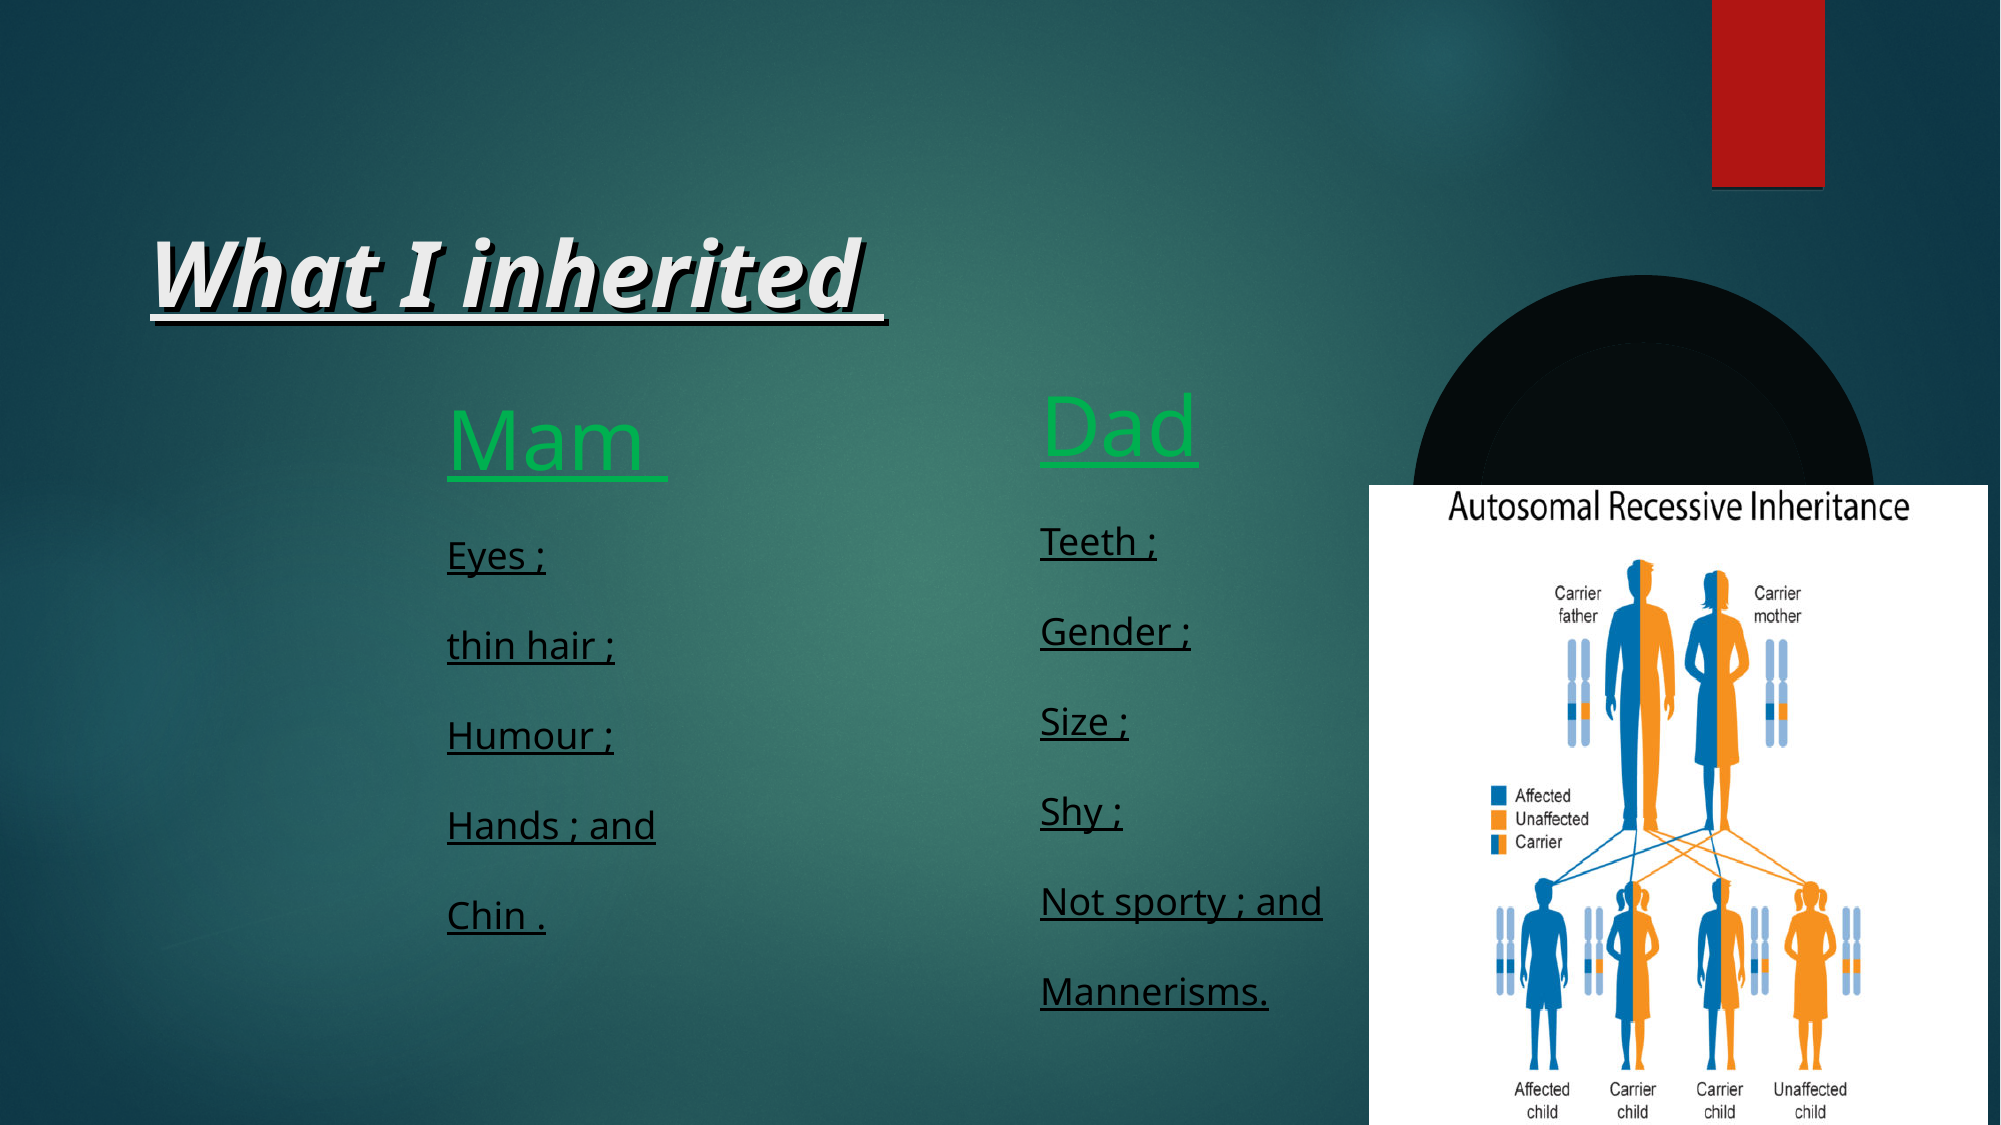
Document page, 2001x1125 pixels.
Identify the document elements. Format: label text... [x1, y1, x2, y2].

text_box Mam Eyes ; thin hair ; Humour ; Hands ; and Chin . [431, 379, 925, 996]
picture [1369, 485, 1988, 1125]
text_box Dad Teeth ; Gender ; Size ; Shy ; Not sporty ; and Mannerisms. [1025, 365, 1505, 1027]
title What I inherited [134, 181, 925, 333]
